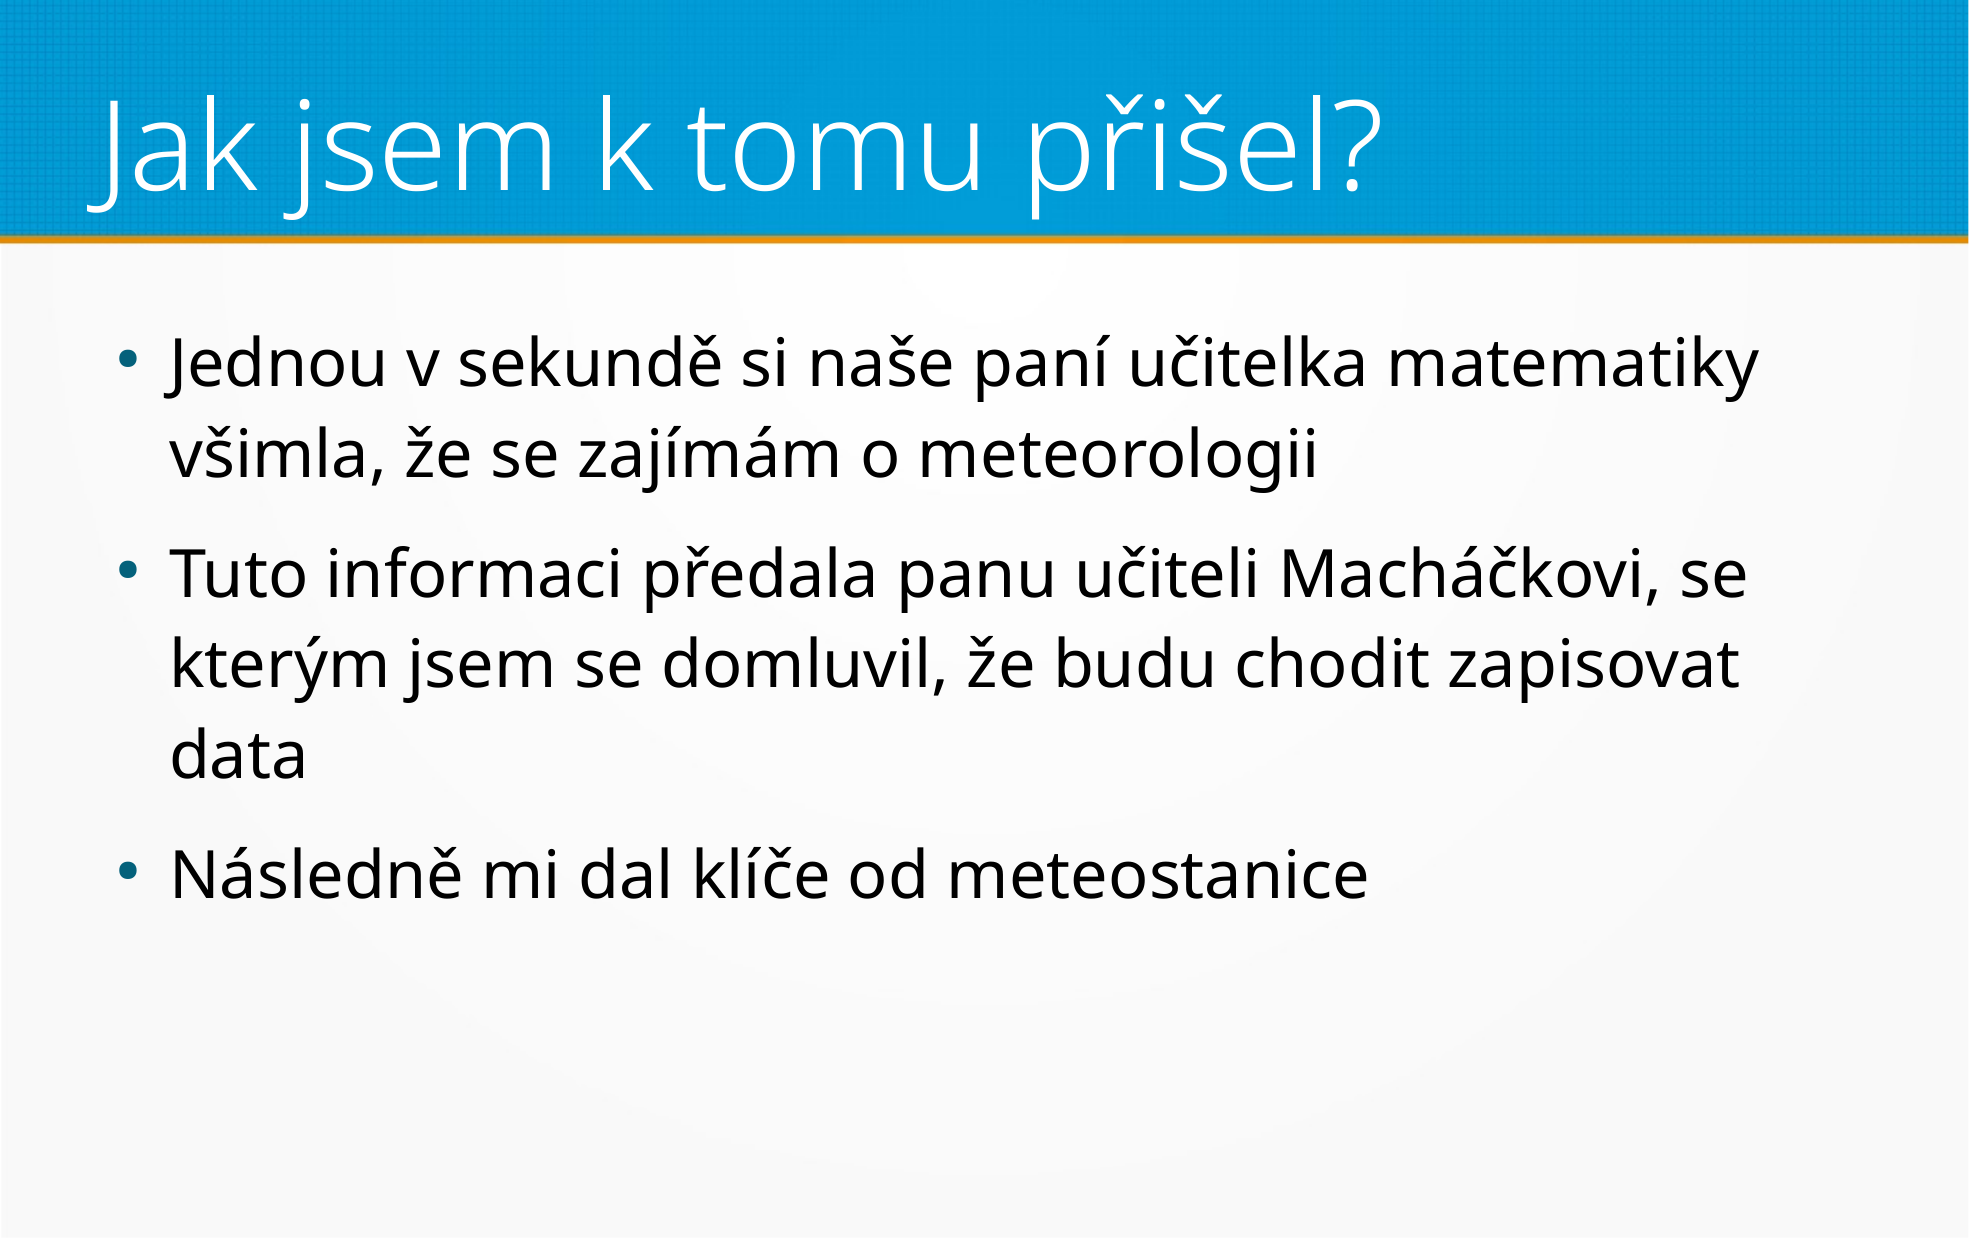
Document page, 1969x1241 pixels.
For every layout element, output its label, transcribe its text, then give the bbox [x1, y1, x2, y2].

list Jednou v sekundě si naše paní učitelka matematiky všimla, že se zajímám o meteorologii Tuto informaci předala panu učiteli Macháčkovi, se kterým jsem se domluvil, že budu chodit zapisovat data Následně mi dal klíče od meteostanice [98, 315, 1861, 1081]
title Jak jsem k tomu přišel? [98, 19, 1870, 227]
picture [0, 233, 1969, 1241]
